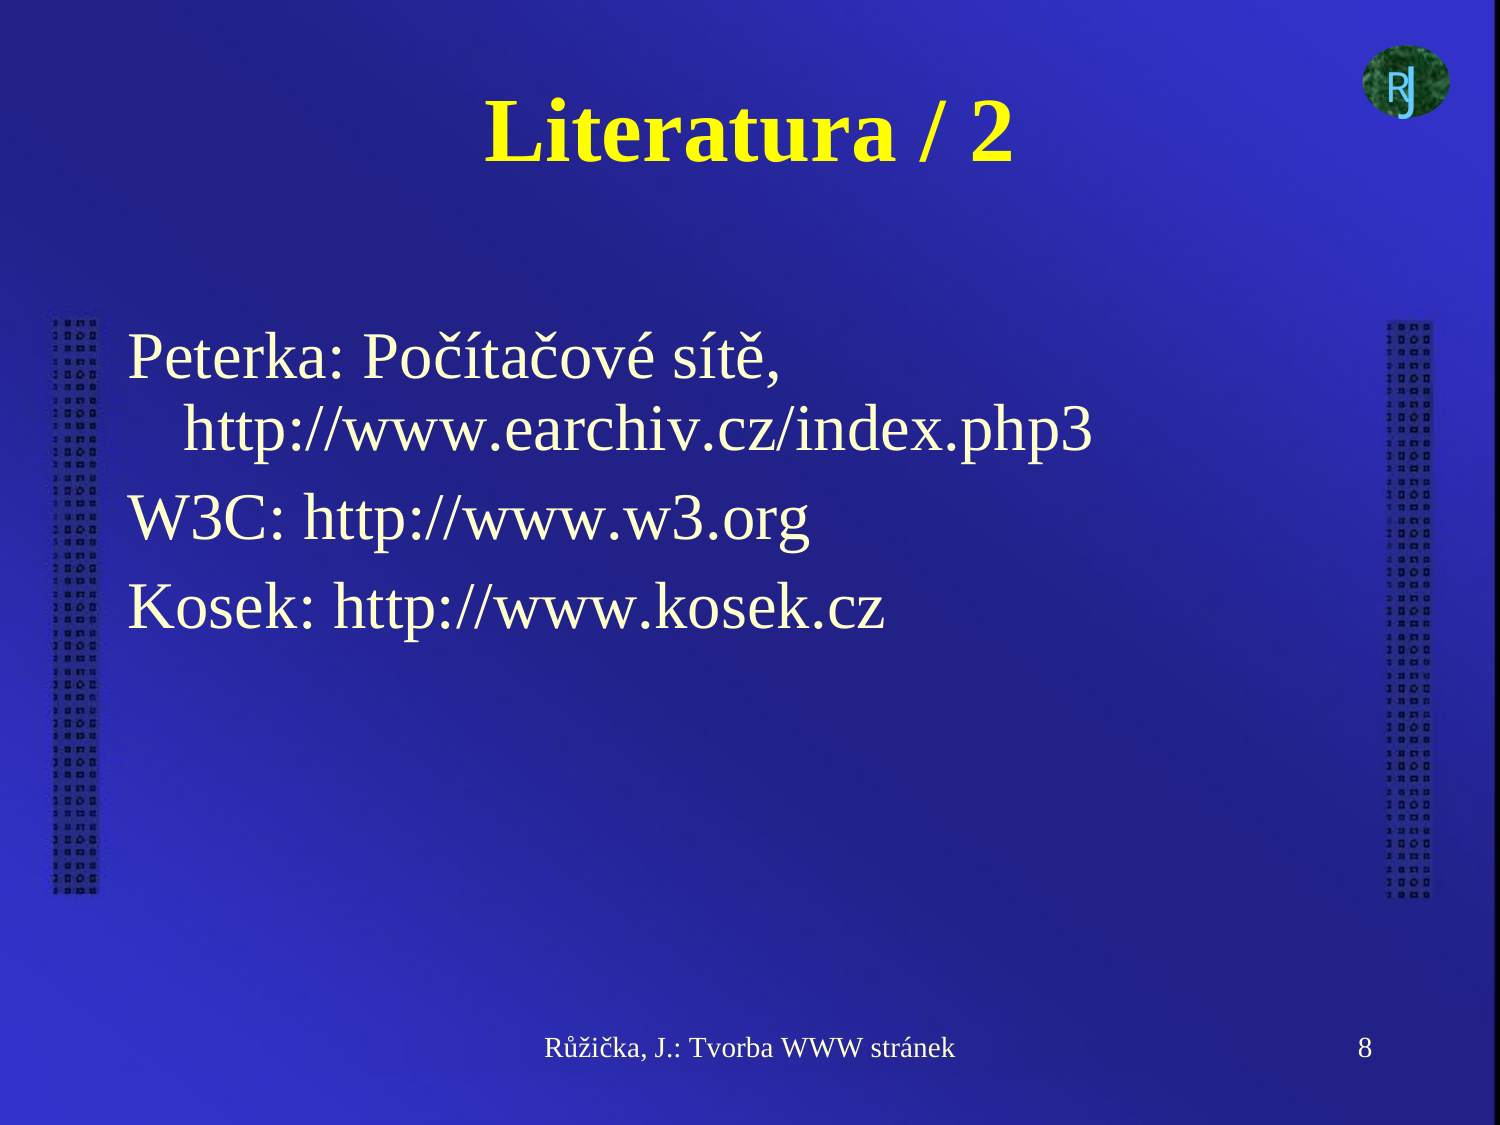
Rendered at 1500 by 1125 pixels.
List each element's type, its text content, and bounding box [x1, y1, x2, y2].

title Literatura / 2 [112, 37, 1388, 225]
text_box J [1388, 39, 1451, 128]
text_box [1362, 61, 1370, 102]
text_box R [1370, 50, 1433, 116]
text_box 31 [1074, 1025, 1388, 1101]
text_box Růžička, J.: Tvorba WWW stránek [512, 1025, 988, 1101]
picture [0, 0, 1500, 1125]
list Peterka: Počítačové sítě, http://www.earchiv.cz/index.php3 W3C: http://www.w3.org Kosek: http://www.kosek.cz [112, 312, 1388, 1013]
